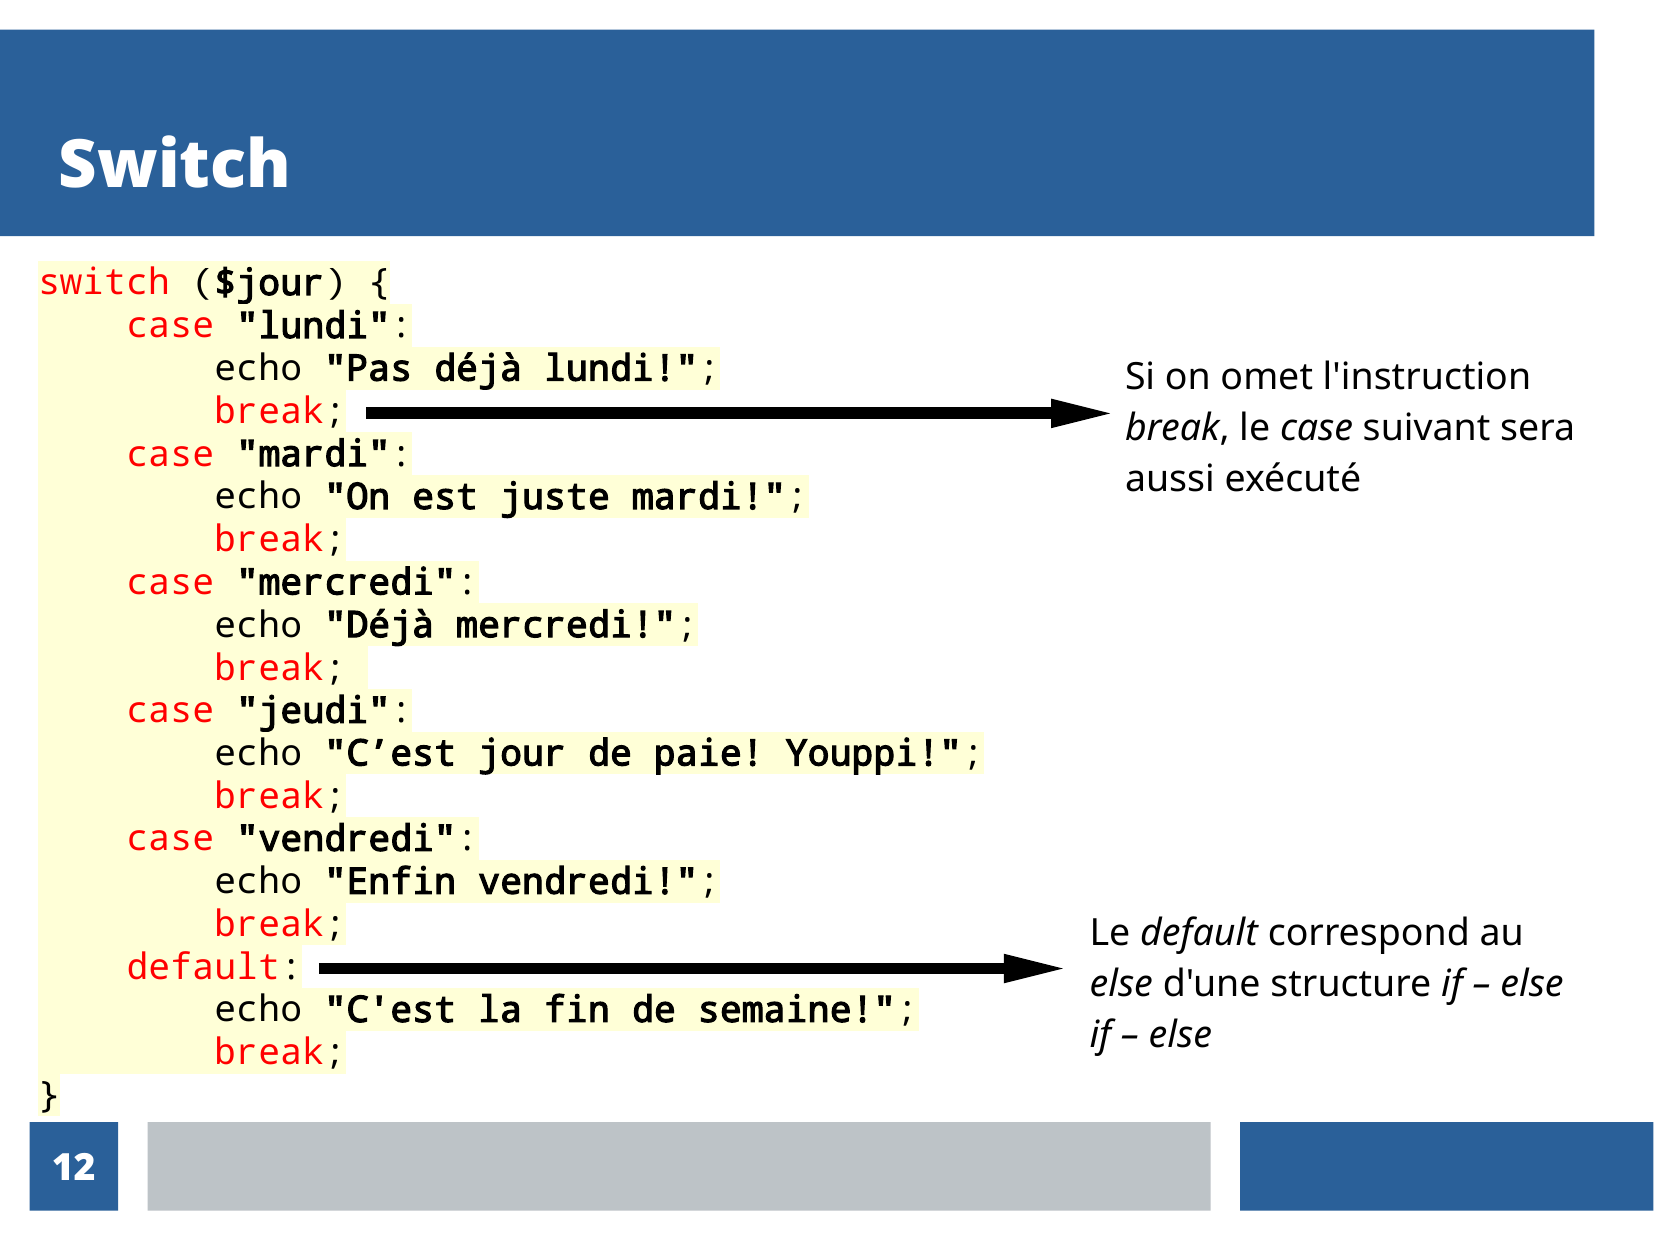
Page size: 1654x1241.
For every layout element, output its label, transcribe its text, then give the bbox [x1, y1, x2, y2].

title Switch [59, 59, 1595, 207]
text_box Si on omet l'instruction break, le case suivant sera aussi exécuté [1110, 342, 1630, 488]
text_box Le default correspond au else d'une structure if – else if – else [1074, 897, 1595, 1044]
text_box switch ($jour) { case "lundi": echo "Pas déjà lundi!"; break; case "mardi": echo "On est juste mardi!"; break; case "mercredi": echo "Déjà mercredi!"; break; case "jeudi": echo "C’est jour de paie! Youppi!"; break; case "vendredi": echo "Enfin vendredi!"; break; default: echo "C'est la fin de semaine!"; break; } [23, 253, 1028, 1124]
